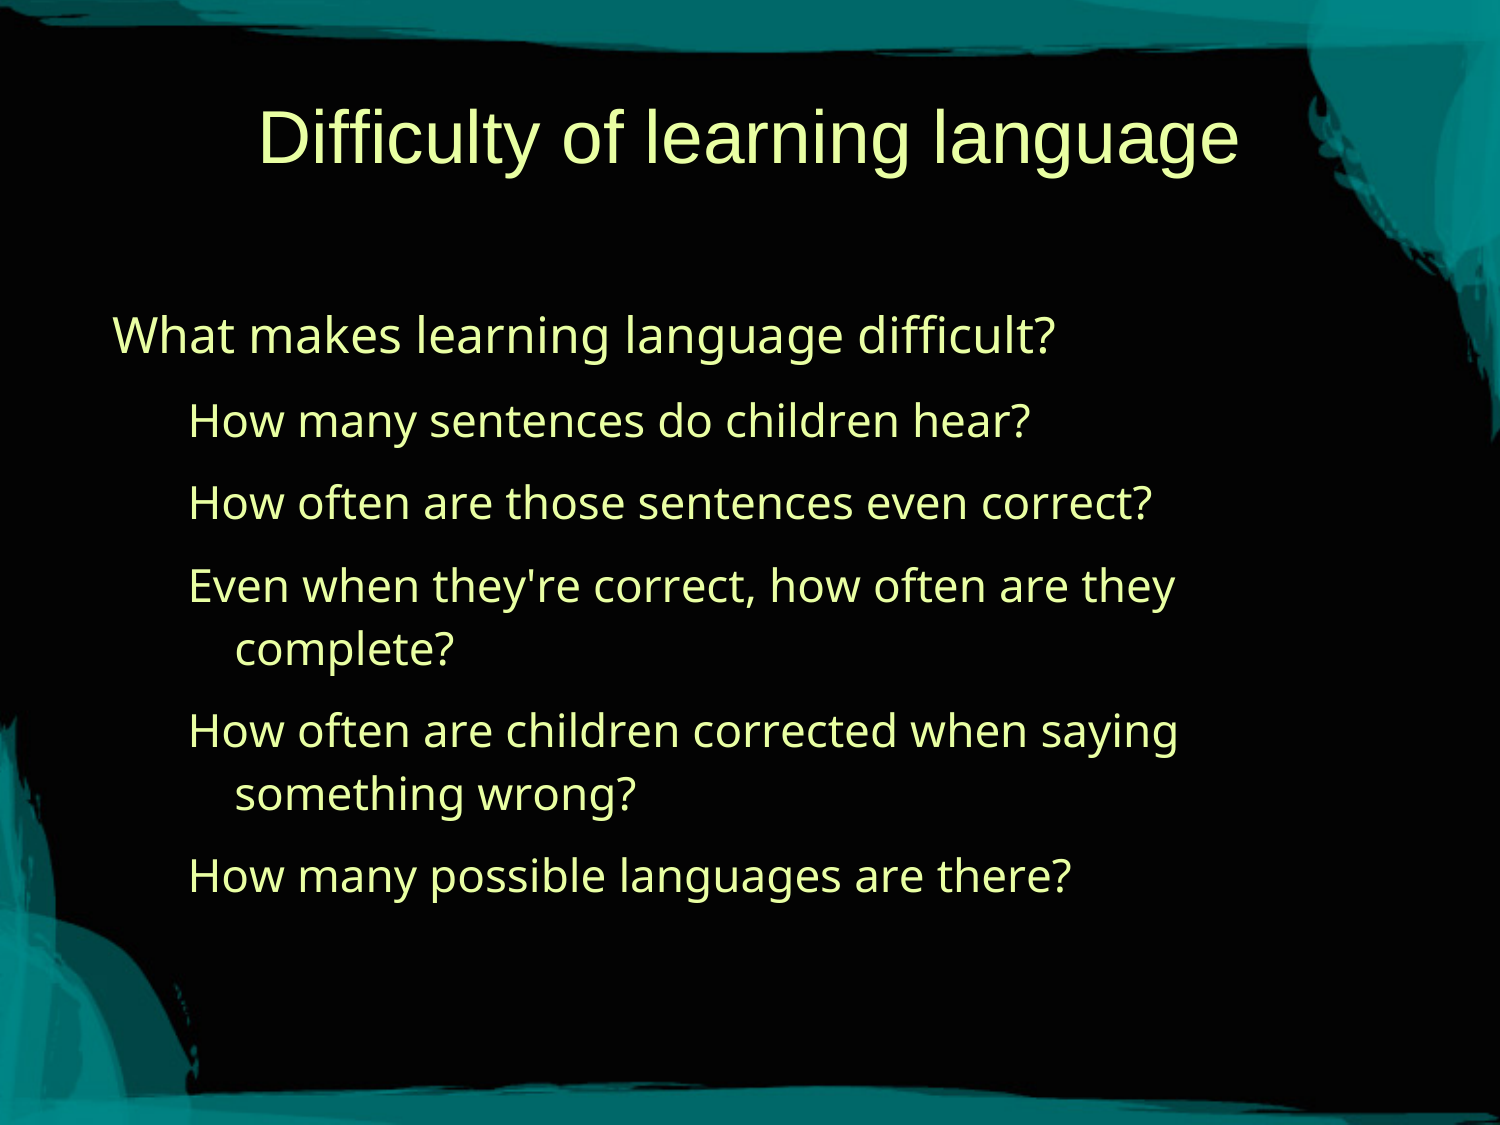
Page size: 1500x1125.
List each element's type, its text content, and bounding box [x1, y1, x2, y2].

picture [0, 0, 1500, 1125]
title Difficulty of learning language [112, 57, 1388, 218]
list What makes learning language difficult? How many sentences do children hear? How often are those sentences even correct? Even when they're correct, how often are they complete? How often are children corrected when saying something wrong? How many possible languages are there? [112, 299, 1388, 986]
